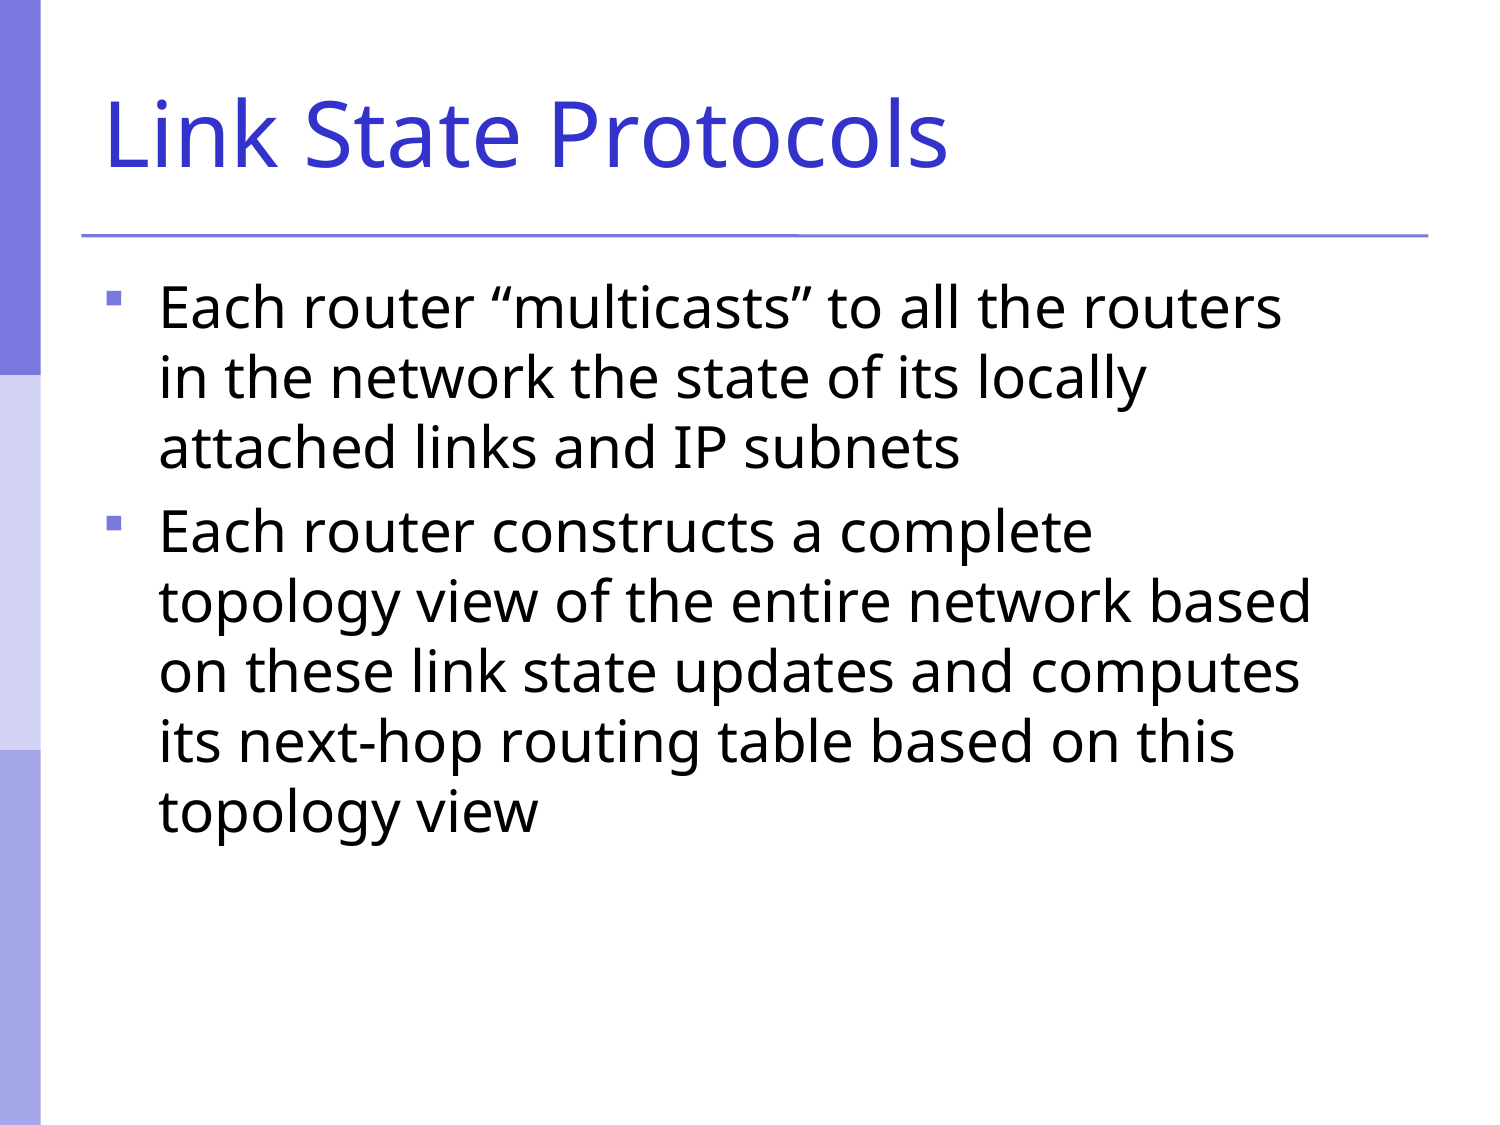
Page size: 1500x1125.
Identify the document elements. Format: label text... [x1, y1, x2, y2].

text_box Link State Protocols [87, 37, 1363, 225]
text_box Each router “multicasts” to all the routers in the network the state of its locally attached links and IP subnets Each router constructs a complete topology view of the entire network based on these link state updates and computes its next-hop routing table based on this topology view [87, 262, 1363, 1026]
